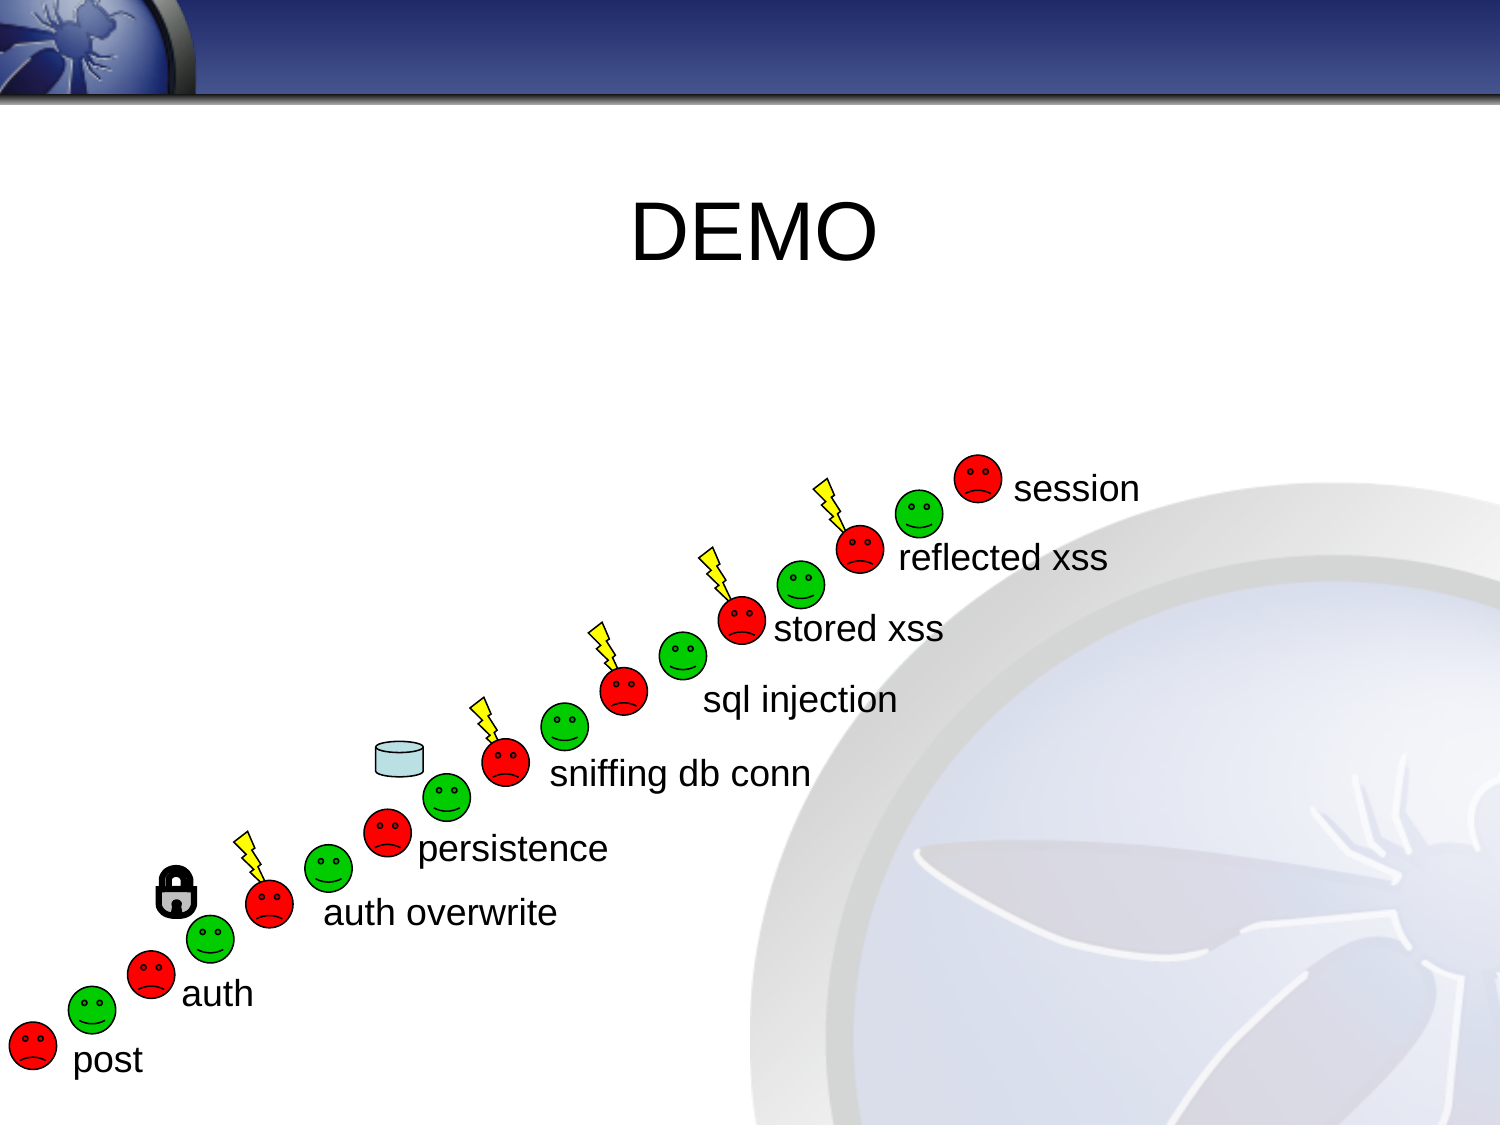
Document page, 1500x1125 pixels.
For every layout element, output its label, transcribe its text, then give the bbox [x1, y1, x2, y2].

picture [750, 479, 1500, 1125]
text_box [813, 478, 884, 574]
text_box [9, 1022, 57, 1070]
text_box [541, 703, 589, 741]
text_box [470, 697, 530, 787]
text_box sql injection [688, 667, 914, 729]
text_box reflected xss [883, 525, 1124, 587]
text_box auth overwrite [308, 880, 573, 941]
text_box [588, 622, 648, 716]
text_box persistence [402, 816, 624, 877]
text_box [68, 986, 116, 1034]
text_box [127, 950, 175, 999]
text_box [304, 844, 353, 881]
text_box DEMO [615, 170, 991, 286]
text_box [186, 915, 234, 963]
text_box [698, 547, 766, 645]
text_box post [57, 1027, 159, 1088]
text_box sniffing db conn [534, 741, 827, 802]
picture [0, 0, 198, 95]
text_box [659, 632, 707, 680]
text_box [777, 561, 825, 609]
text_box stored xss [758, 596, 960, 658]
text_box session [998, 455, 1156, 517]
text_box [423, 773, 471, 822]
text_box [895, 490, 943, 538]
text_box [364, 809, 412, 857]
text_box auth [166, 961, 270, 1022]
text_box [954, 455, 1002, 503]
text_box [158, 868, 195, 916]
text_box [375, 741, 424, 777]
text_box [233, 831, 294, 928]
